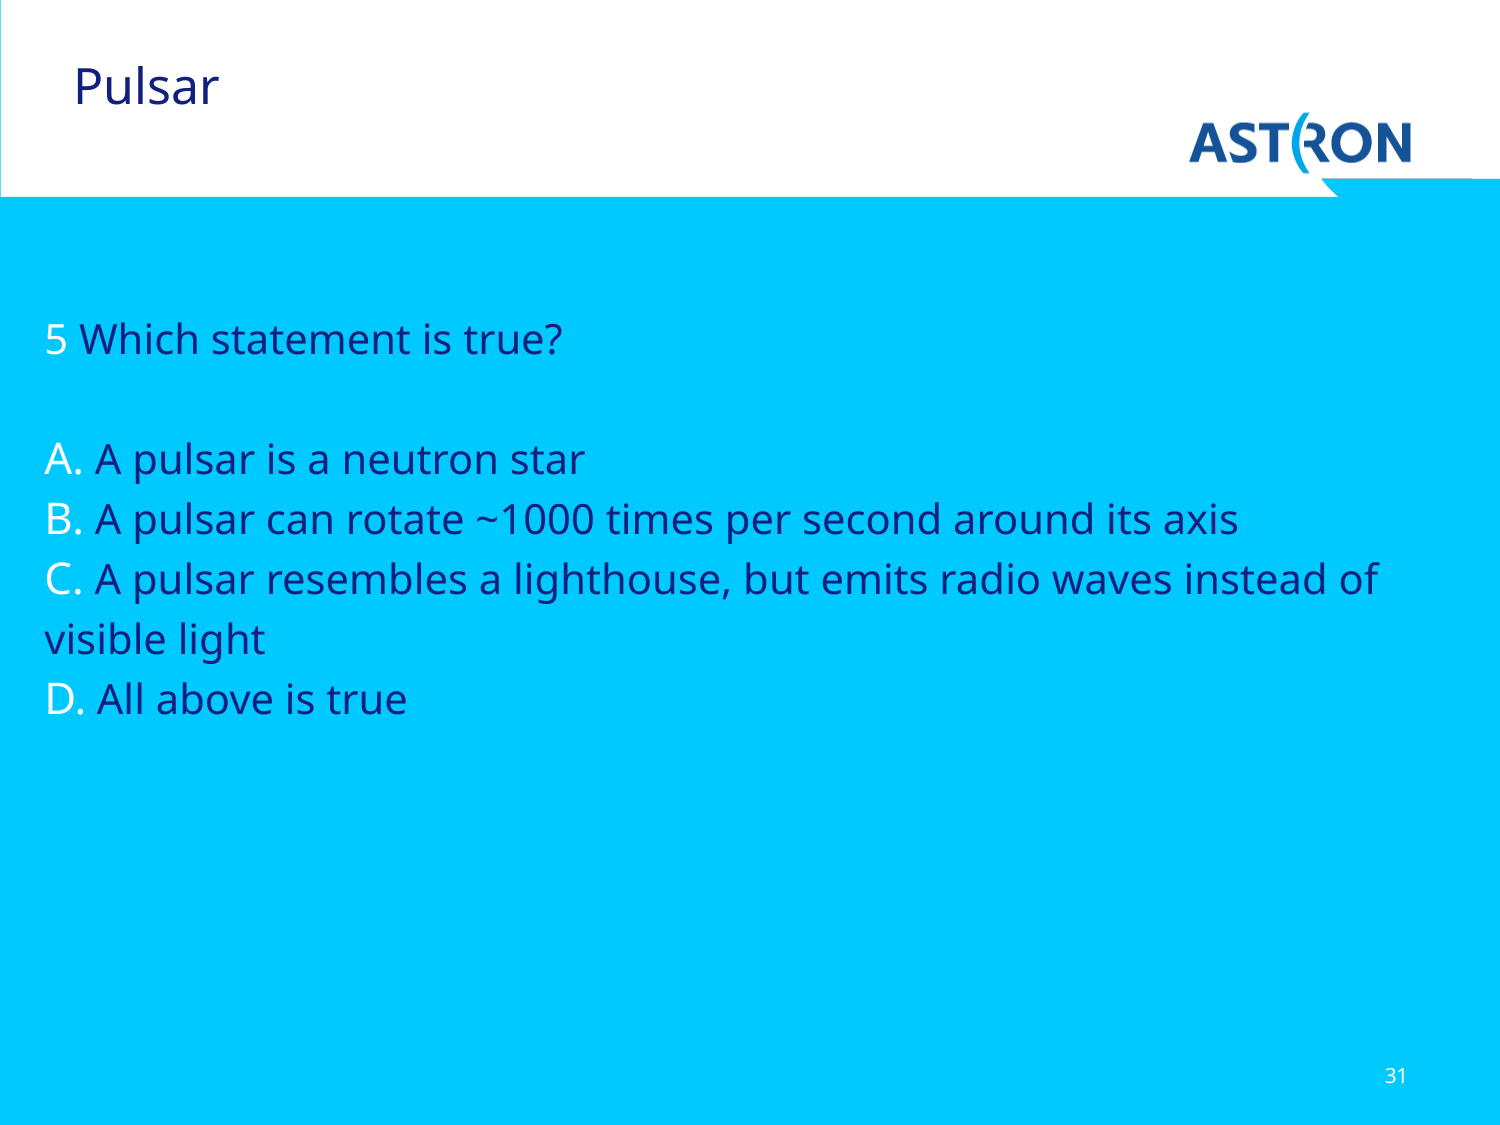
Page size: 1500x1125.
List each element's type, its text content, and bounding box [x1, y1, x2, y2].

picture [0, 0, 1500, 196]
text_box Pulsar [59, 47, 502, 136]
text_box 5 Which statement is true? A pulsar is a neutron star A pulsar can rotate ~1000 times per second around its axis A pulsar resembles a lighthouse, but emits radio waves instead of visible light All above is true [29, 295, 1477, 768]
text_box <number> [1208, 1062, 1409, 1125]
